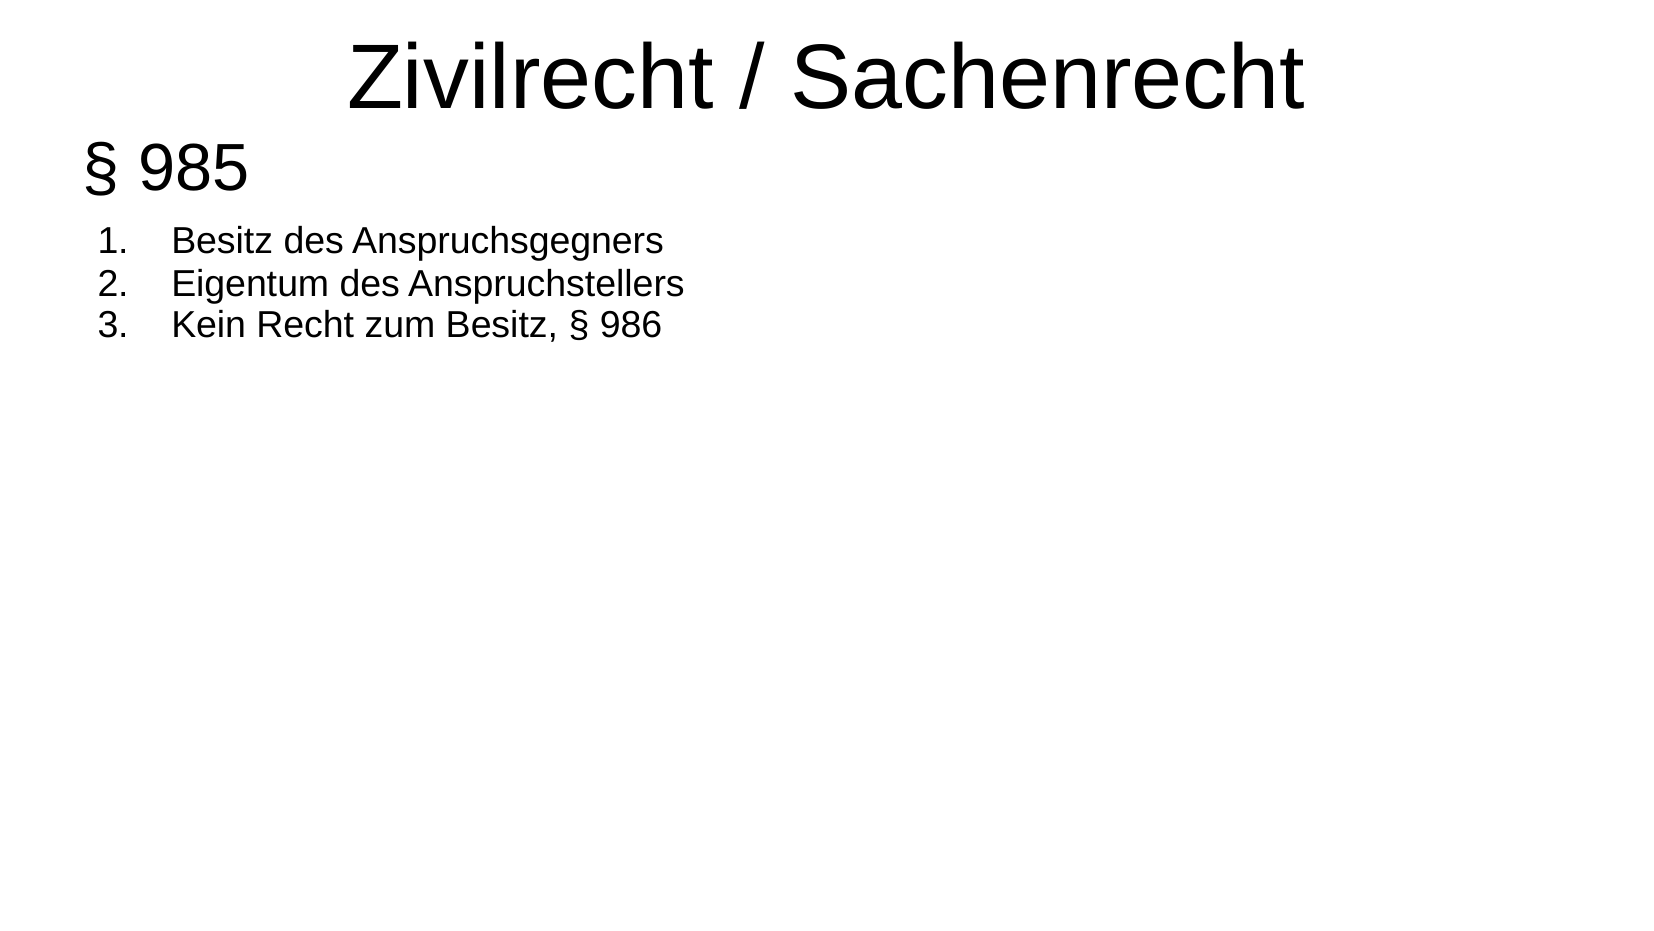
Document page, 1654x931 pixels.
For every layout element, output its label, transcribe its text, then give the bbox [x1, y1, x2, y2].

text_box 1. Besitz des Anspruchsgegners 2. Eigentum des Anspruchstellers 3. Kein Recht zum Besitz, § 986 [82, 212, 1571, 839]
list § 985 [82, 129, 1571, 212]
title Zivilrecht / Sachenrecht [82, 23, 1571, 129]
